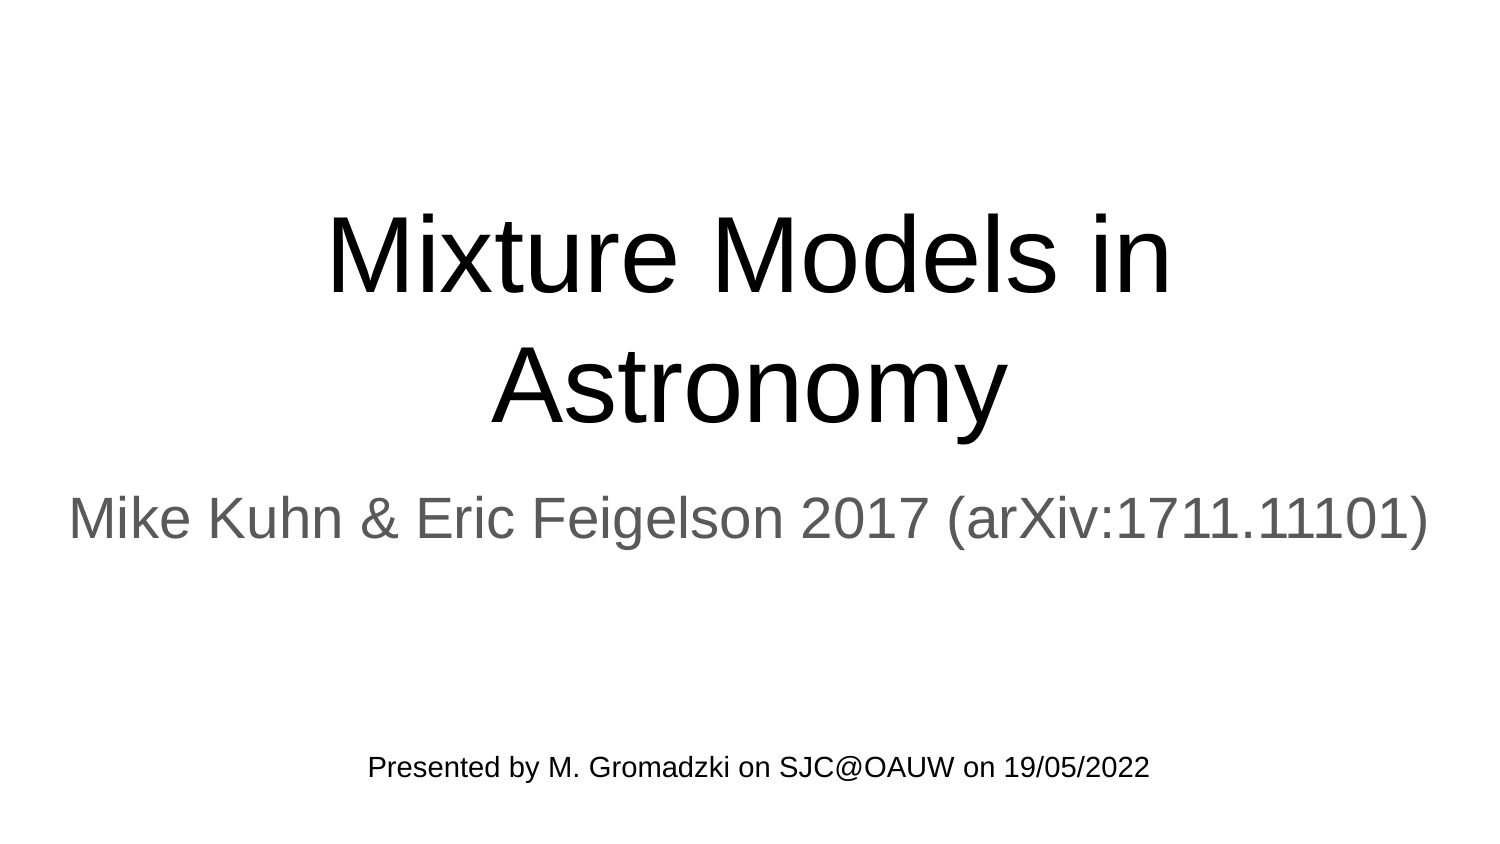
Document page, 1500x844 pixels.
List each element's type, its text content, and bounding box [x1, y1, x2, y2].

title Mixture Models in Astronomy [51, 122, 1449, 459]
text_box Presented by M. Gromadzki on SJC@OAUW on 19/05/2022 [352, 733, 1179, 799]
subtitle Mike Kuhn & Eric Feigelson 2017 (arXiv:1711.11101) [51, 464, 1449, 595]
